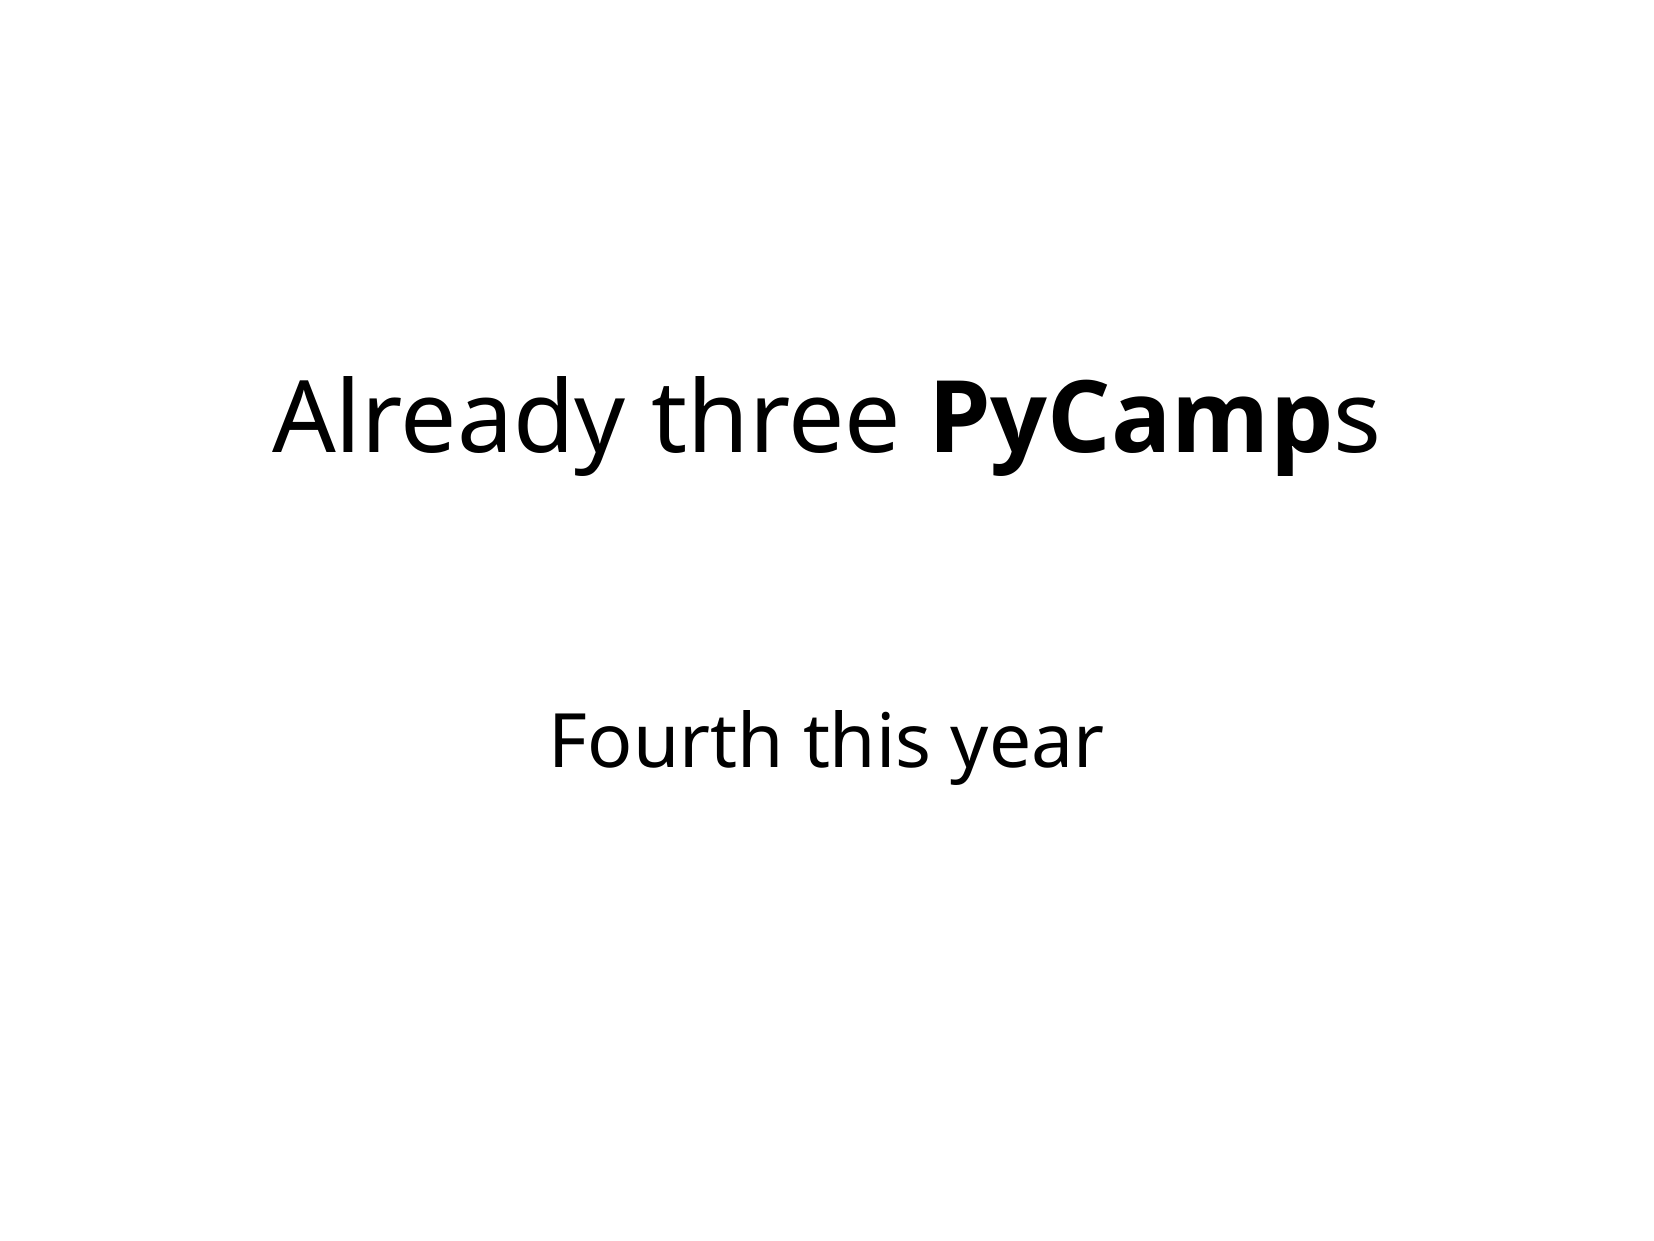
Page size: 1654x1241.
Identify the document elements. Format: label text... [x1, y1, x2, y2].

title Fourth this year [0, 620, 1654, 857]
title Already three PyCamps [0, 295, 1654, 532]
